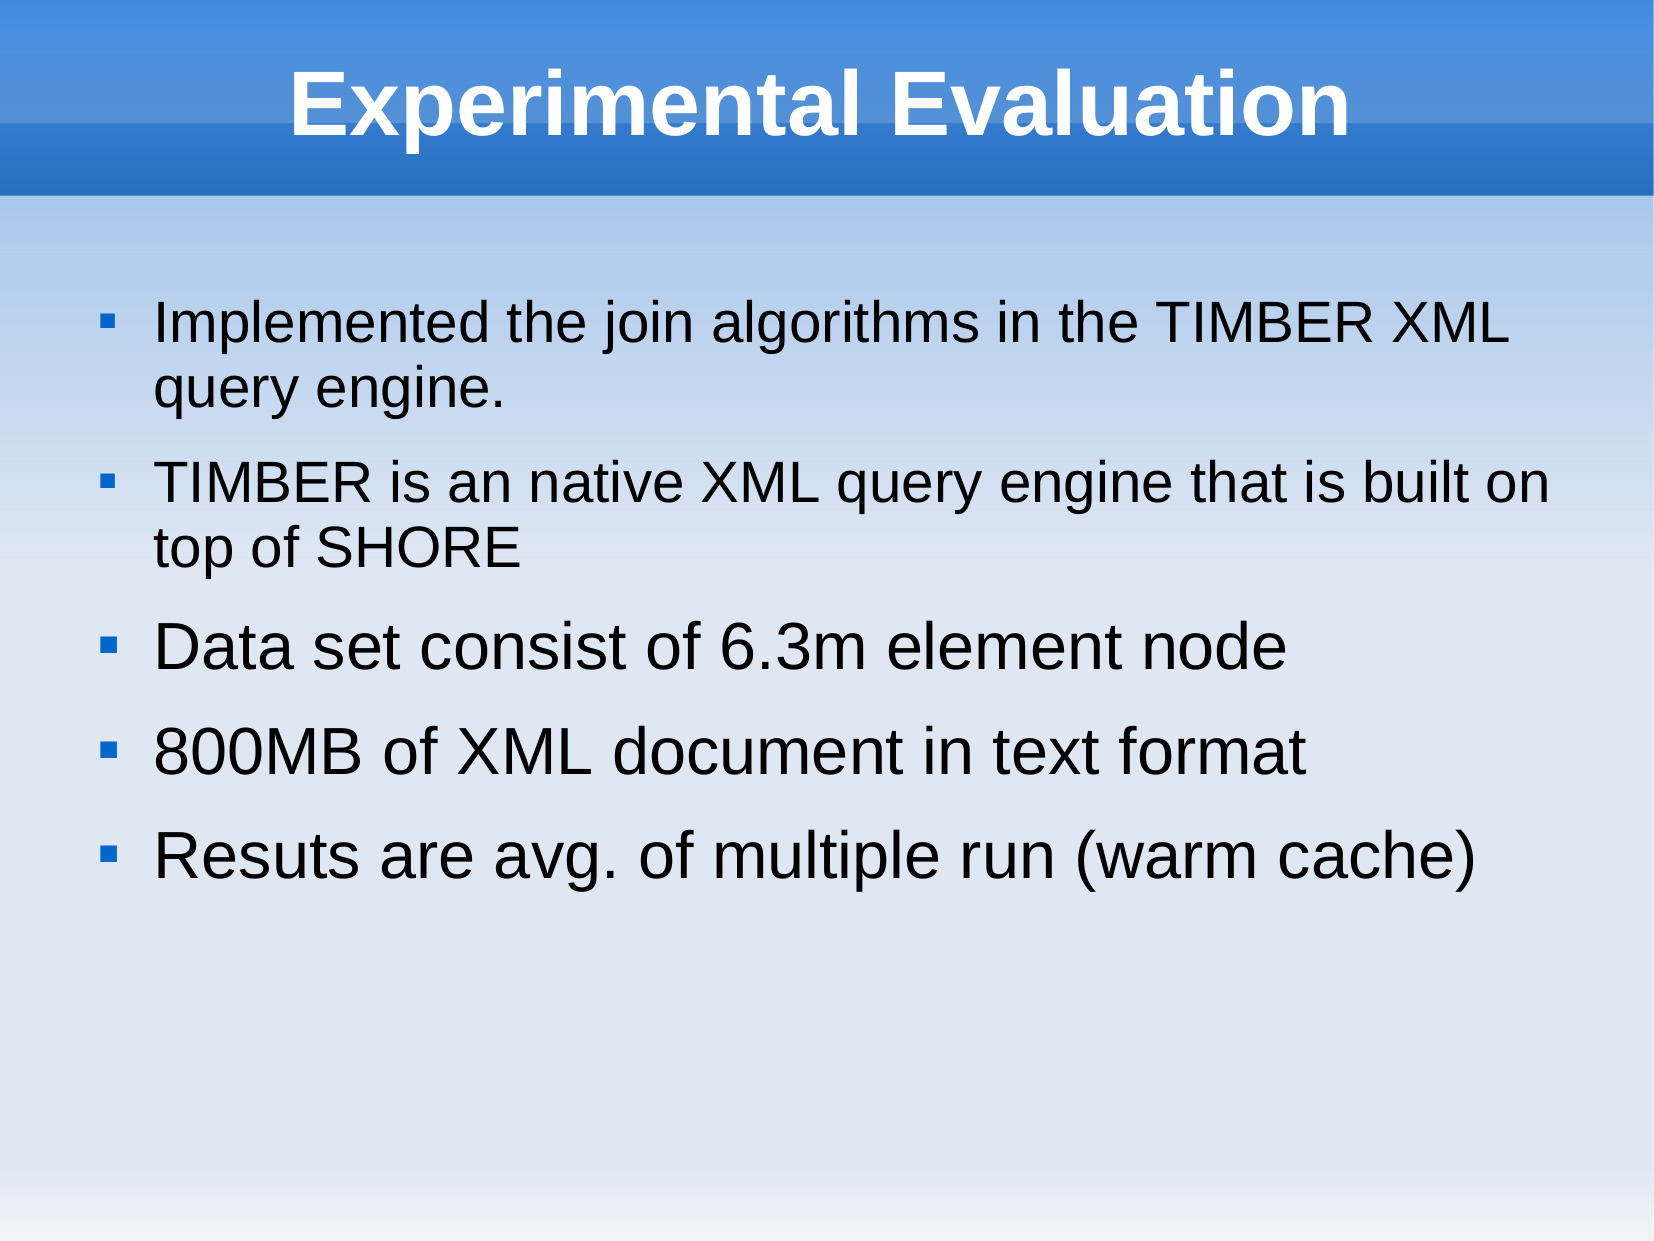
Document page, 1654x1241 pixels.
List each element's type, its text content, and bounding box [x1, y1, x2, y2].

picture [0, 0, 1654, 1241]
title Experimental Evaluation [76, 7, 1565, 200]
list Implemented the join algorithms in the TIMBER XML query engine. TIMBER is an native XML query engine that is built on top of SHORE Data set consist of 6.3m element node 800MB of XML document in text format Resuts are avg. of multiple run (warm cache) [82, 290, 1571, 1094]
